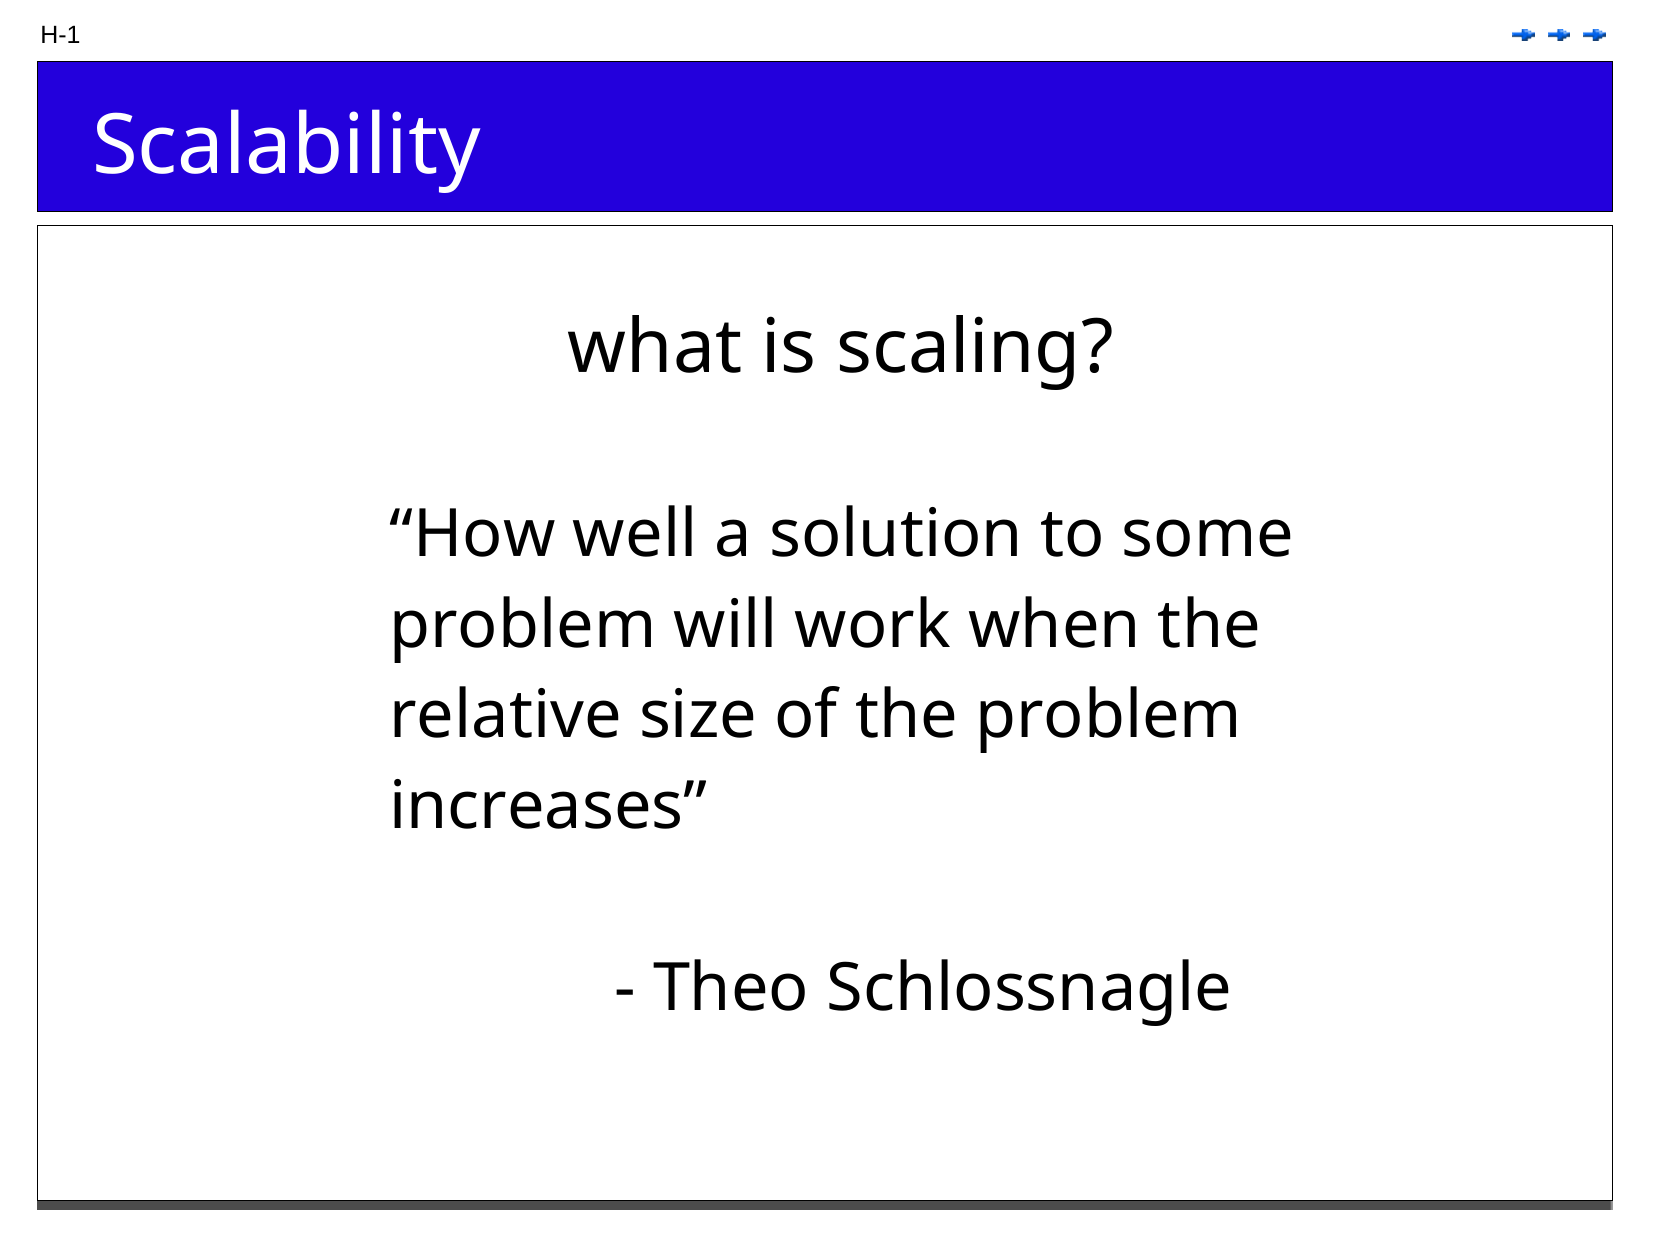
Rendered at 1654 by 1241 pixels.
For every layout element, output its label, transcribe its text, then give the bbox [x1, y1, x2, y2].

text_box “How well a solution to some problem will work when the relative size of the problem increases” - Theo Schlossnagle [374, 477, 1279, 1057]
text_box what is scaling? [553, 284, 1101, 390]
picture [1512, 29, 1535, 41]
text_box [37, 225, 1613, 1201]
picture [1583, 29, 1606, 41]
text_box [37, 61, 1613, 212]
picture [1548, 29, 1570, 41]
text_box H-1 [25, 13, 113, 70]
text_box Scalability [77, 77, 483, 193]
